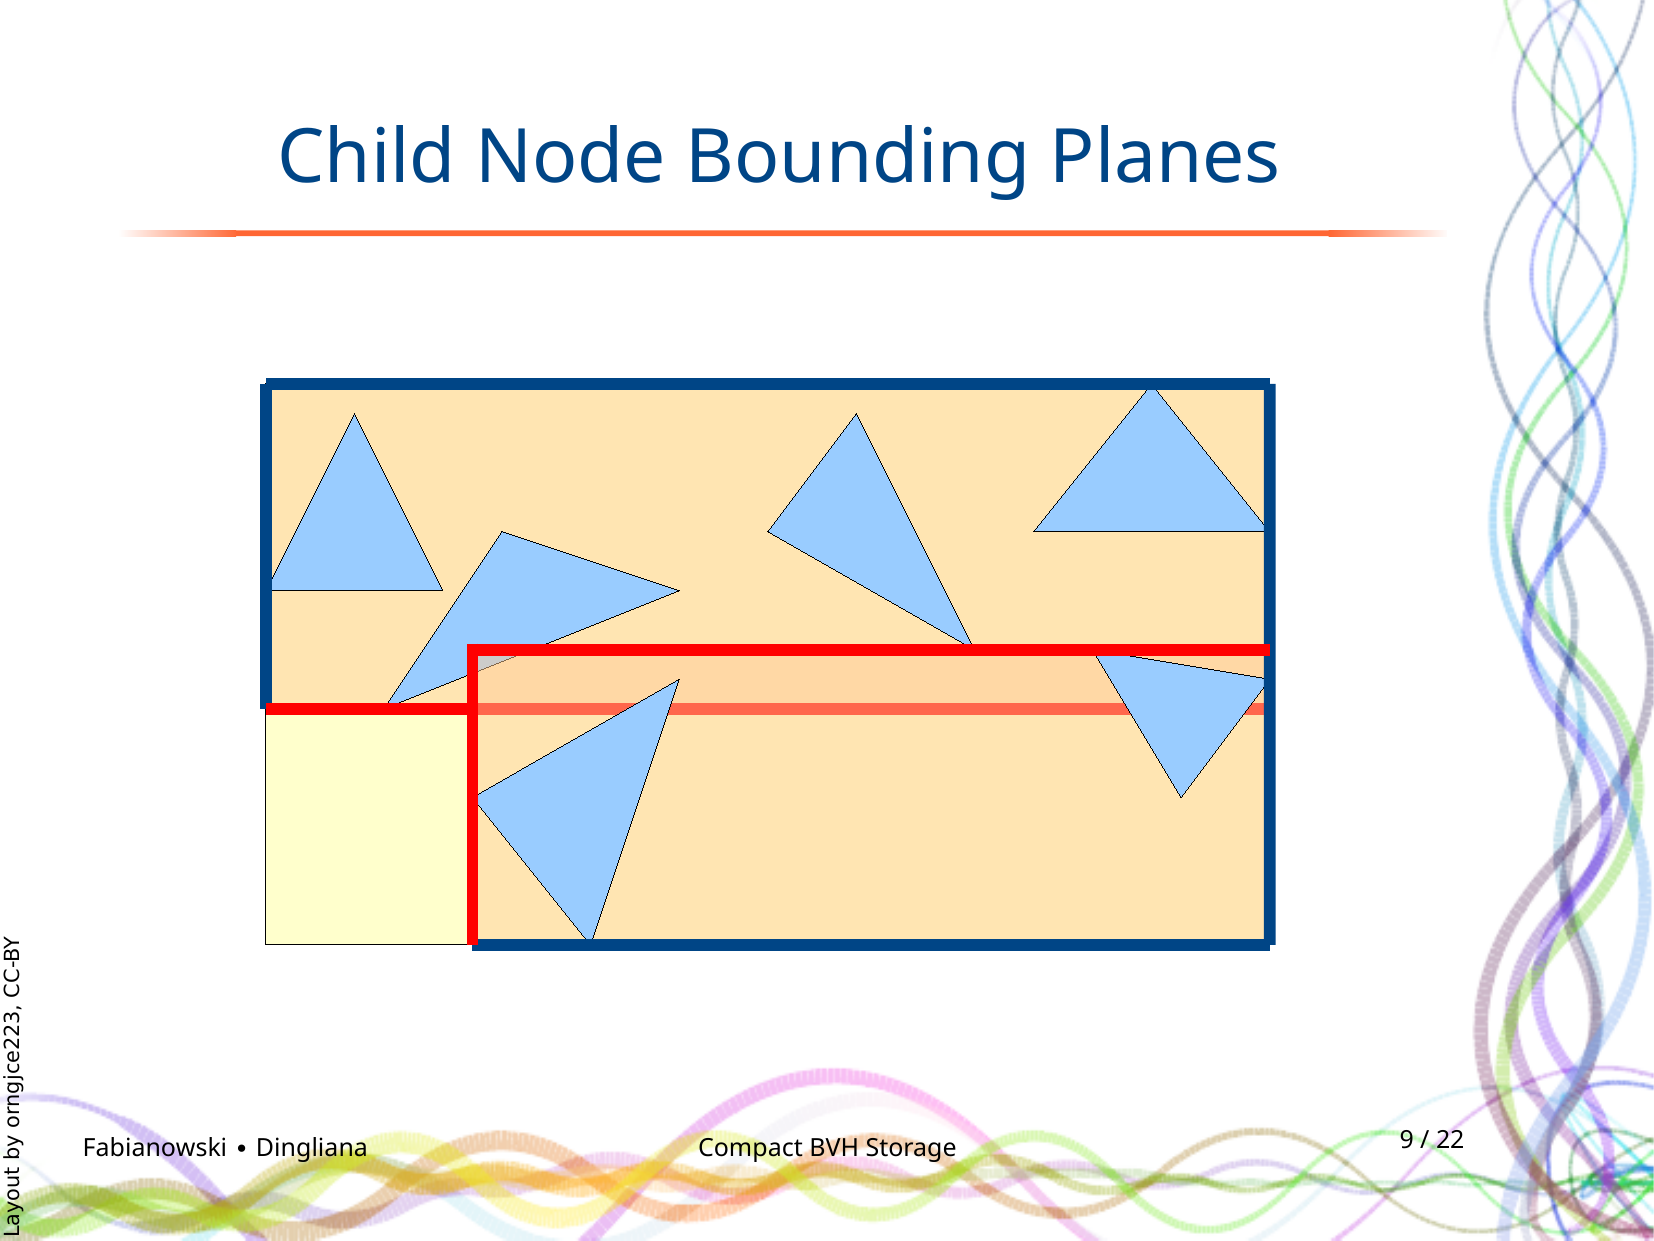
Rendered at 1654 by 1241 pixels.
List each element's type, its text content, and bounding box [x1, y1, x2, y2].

text_box [478, 656, 1263, 939]
text_box [272, 390, 1263, 703]
title Child Node Bounding Planes [82, 49, 1477, 257]
text_box [265, 709, 467, 945]
picture [0, 0, 1654, 1241]
text_box 9 / 22 [1346, 1122, 1477, 1153]
